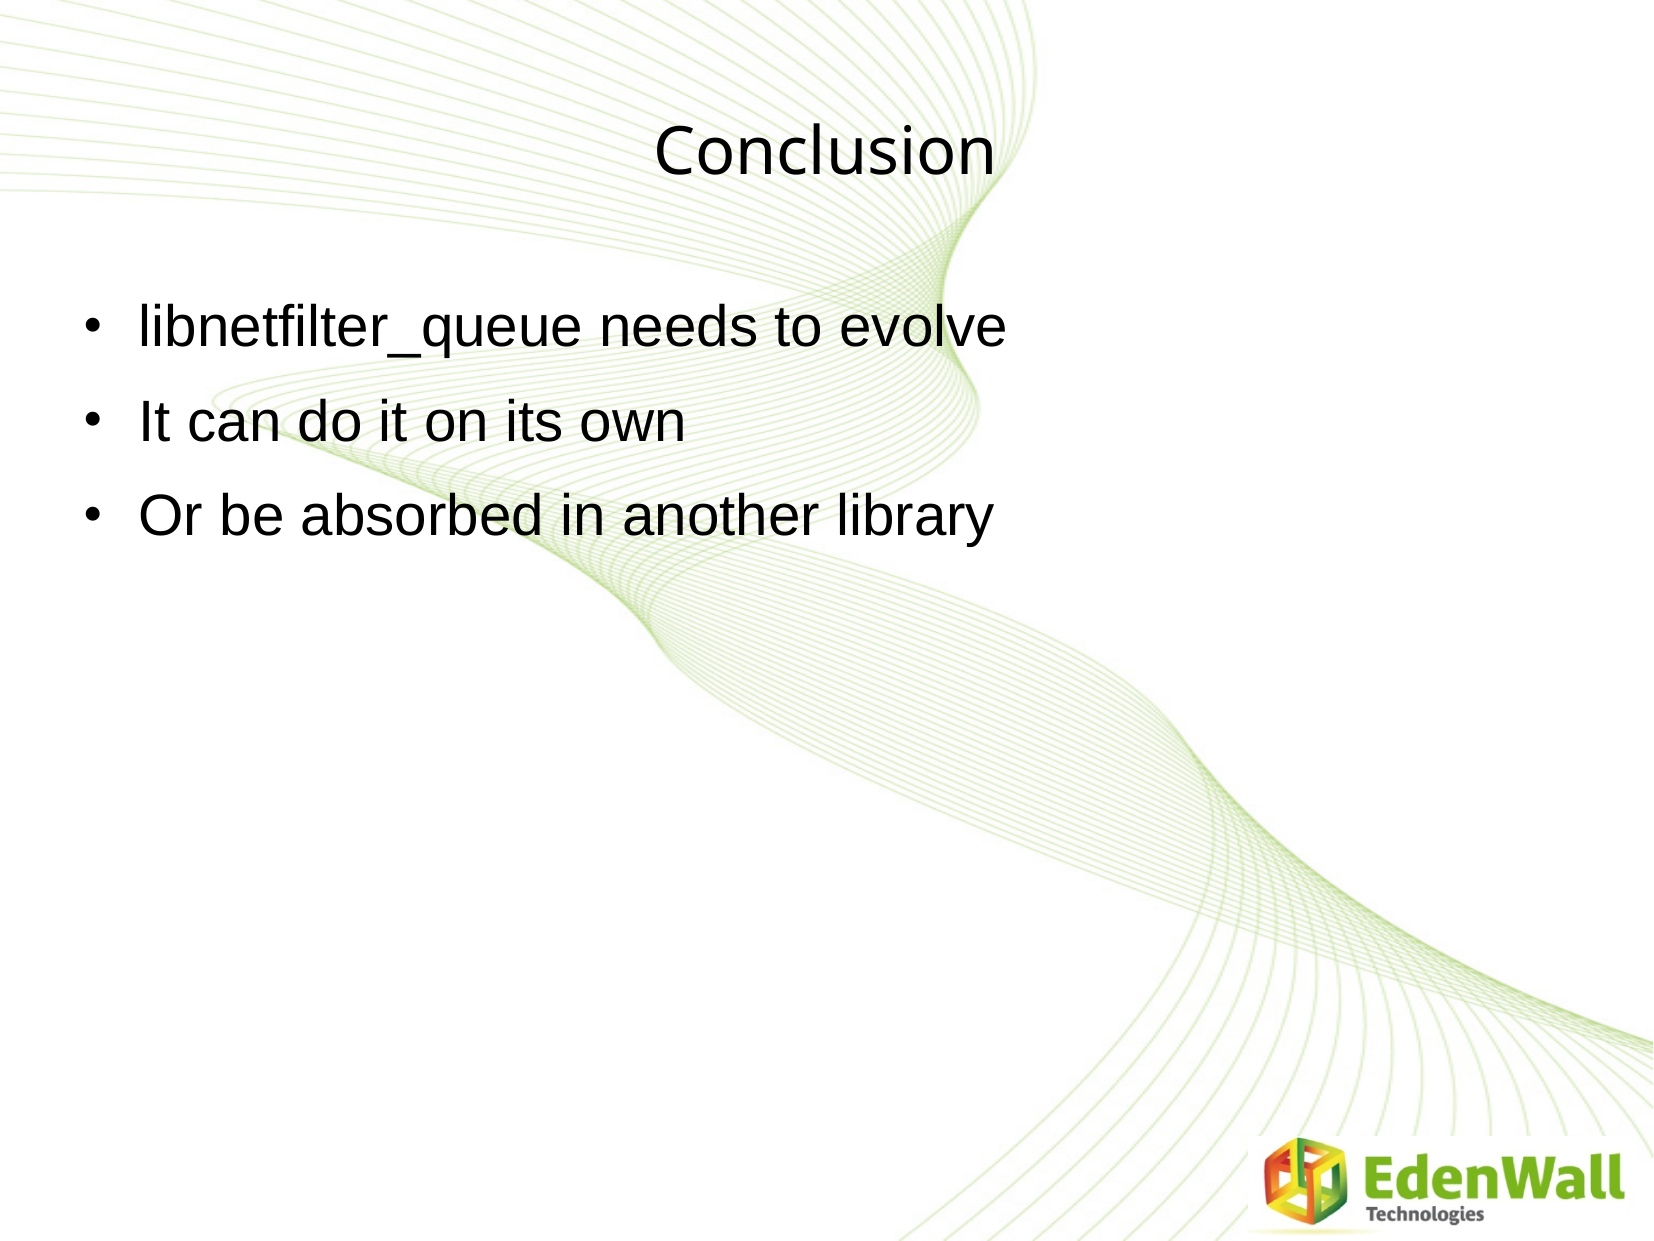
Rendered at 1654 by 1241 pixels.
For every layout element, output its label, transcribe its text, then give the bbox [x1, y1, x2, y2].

picture [0, 0, 1654, 1241]
title Conclusion [82, 56, 1570, 248]
list libnetfilter_queue needs to evolve It can do it on its own Or be absorbed in another library [82, 290, 1570, 1109]
